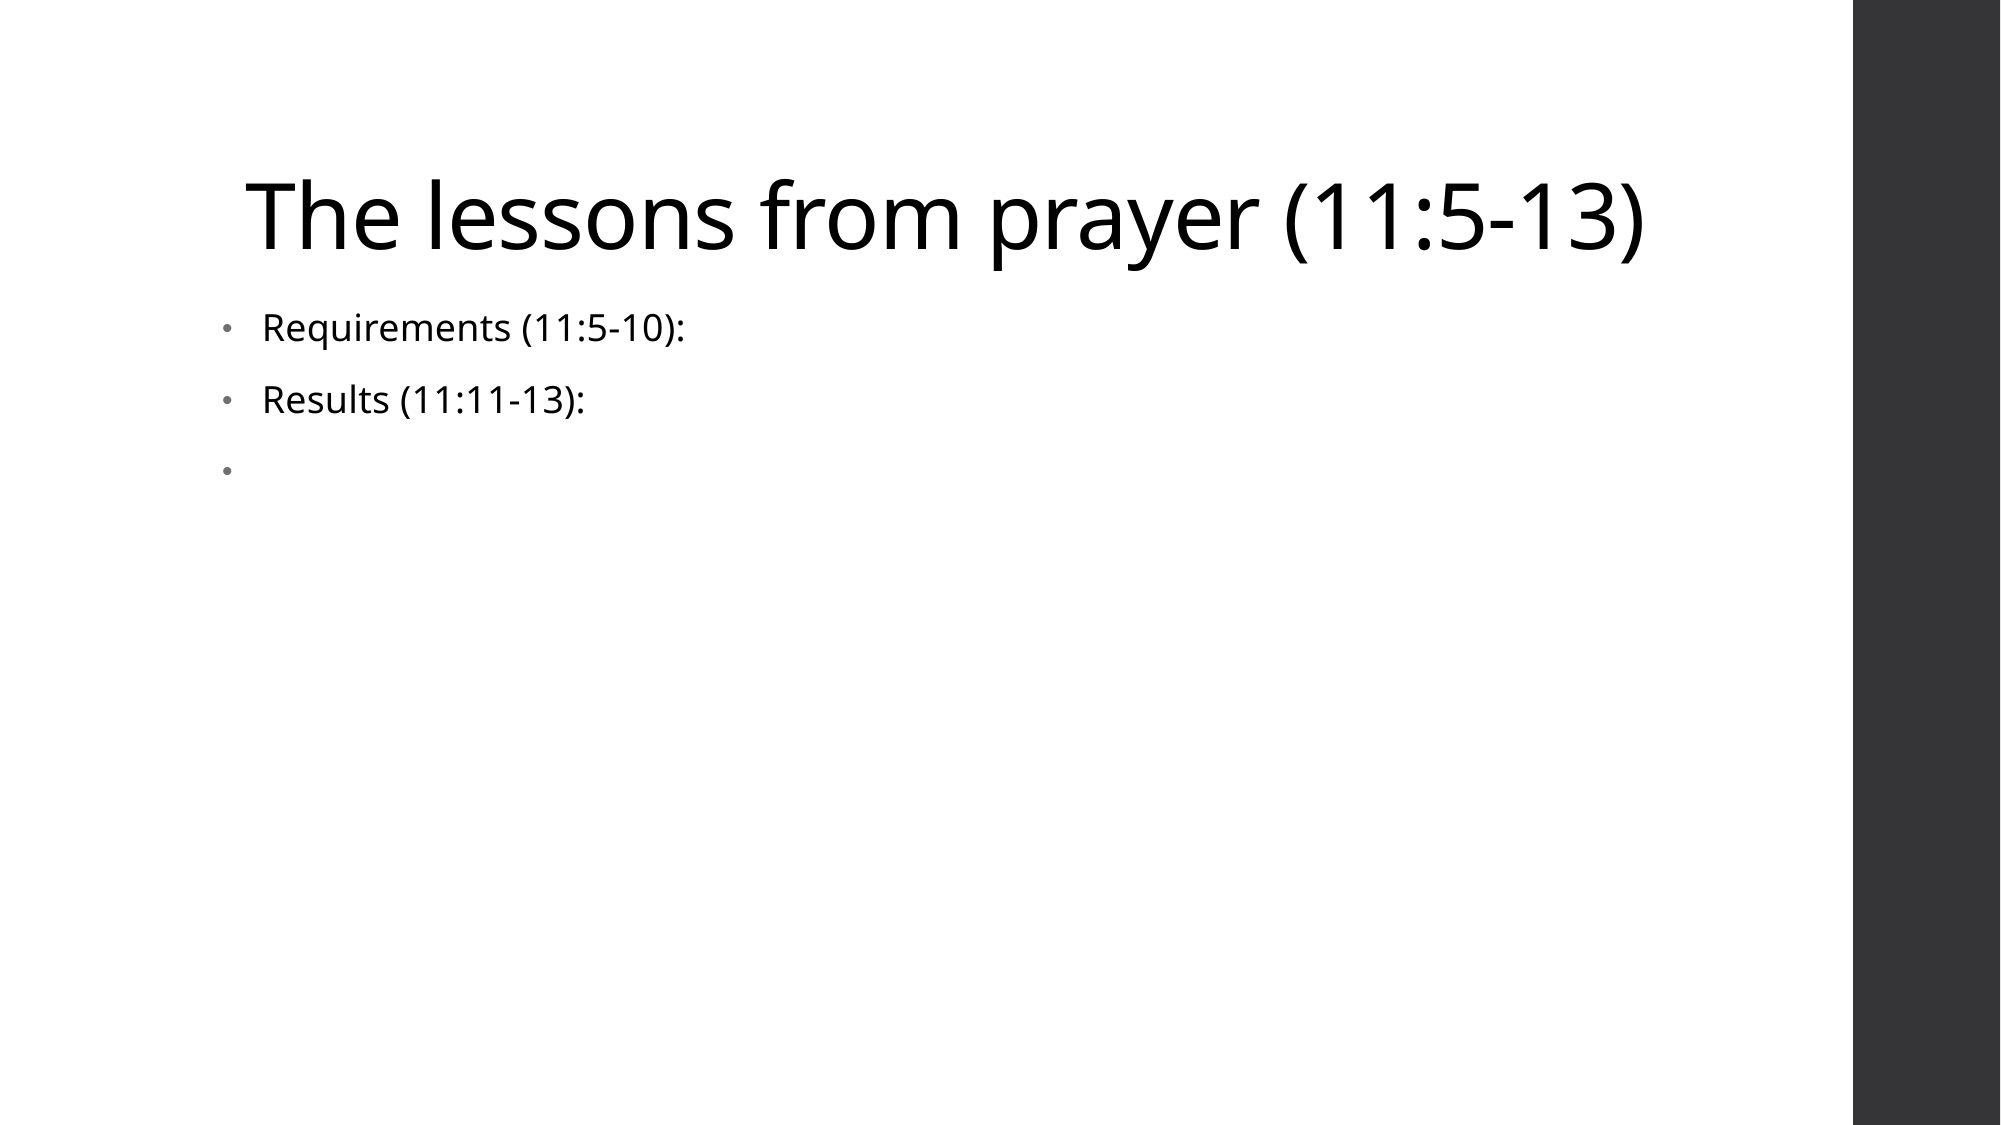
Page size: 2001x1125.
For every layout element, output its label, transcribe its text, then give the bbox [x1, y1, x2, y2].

title The lessons from prayer (11:5-13) [206, 60, 1797, 278]
list Requirements (11:5-10): Results (11:11-13): [206, 299, 1617, 1014]
